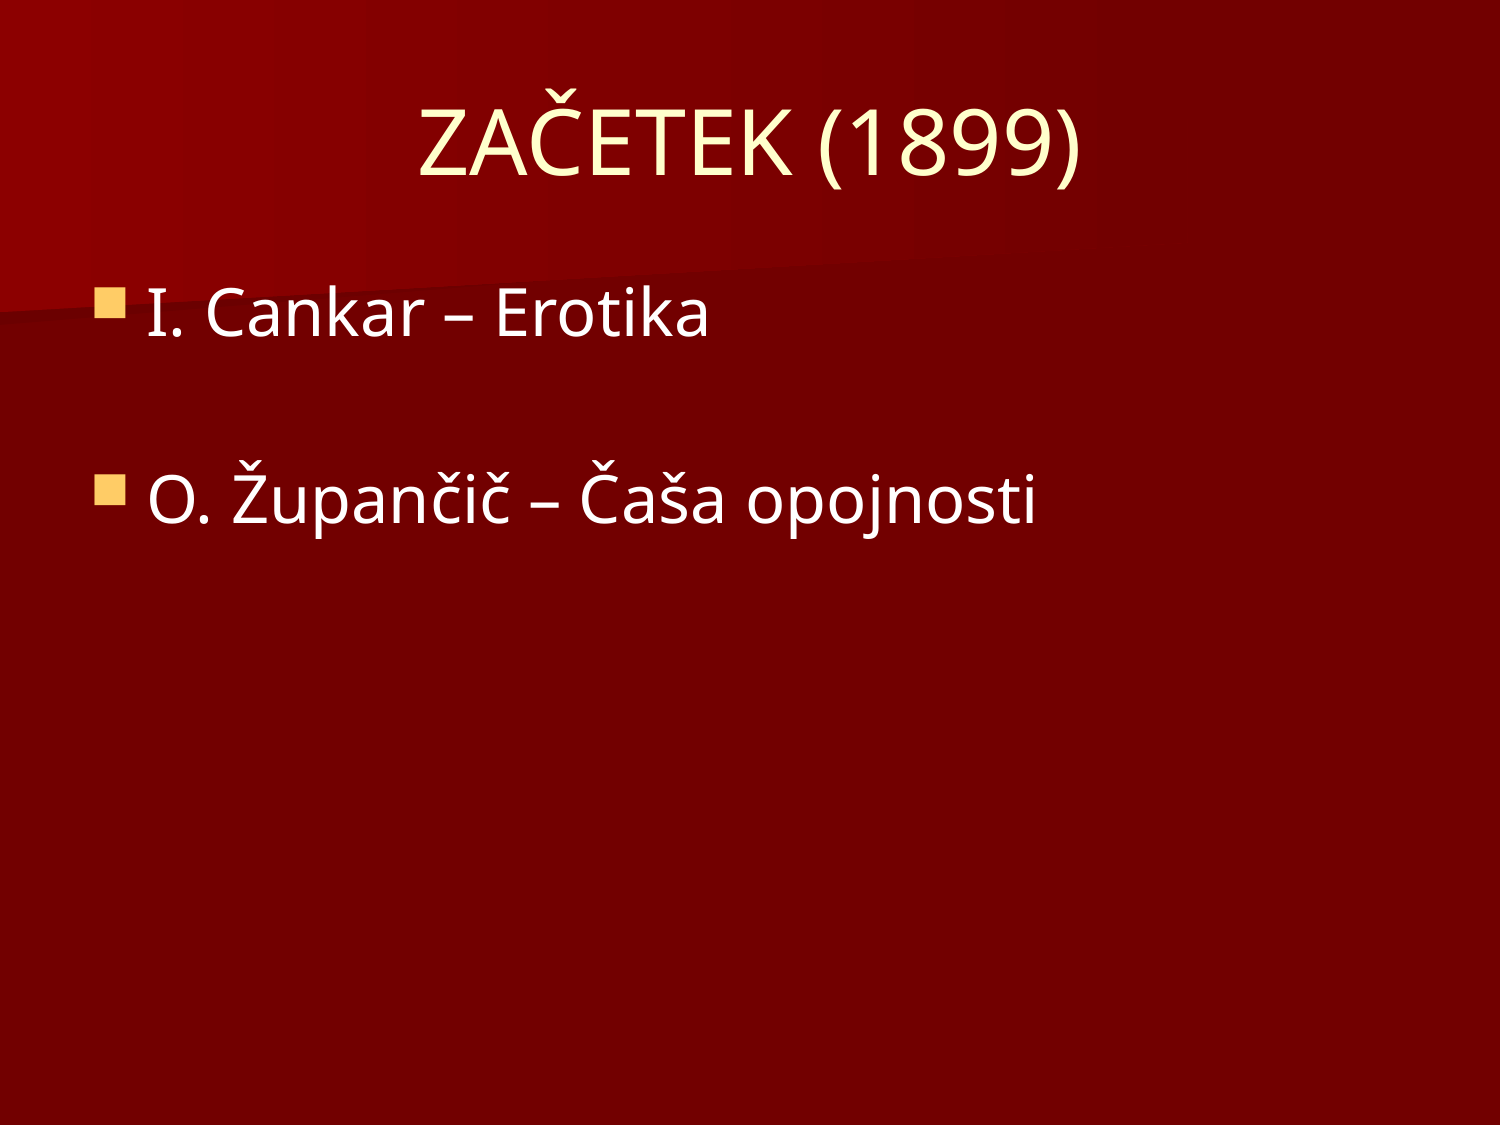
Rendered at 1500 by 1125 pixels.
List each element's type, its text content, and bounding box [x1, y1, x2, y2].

list I. Cankar – Erotika O. Župančič – Čaša opojnosti [75, 262, 1425, 1000]
title ZAČETEK (1899) [75, 45, 1425, 233]
